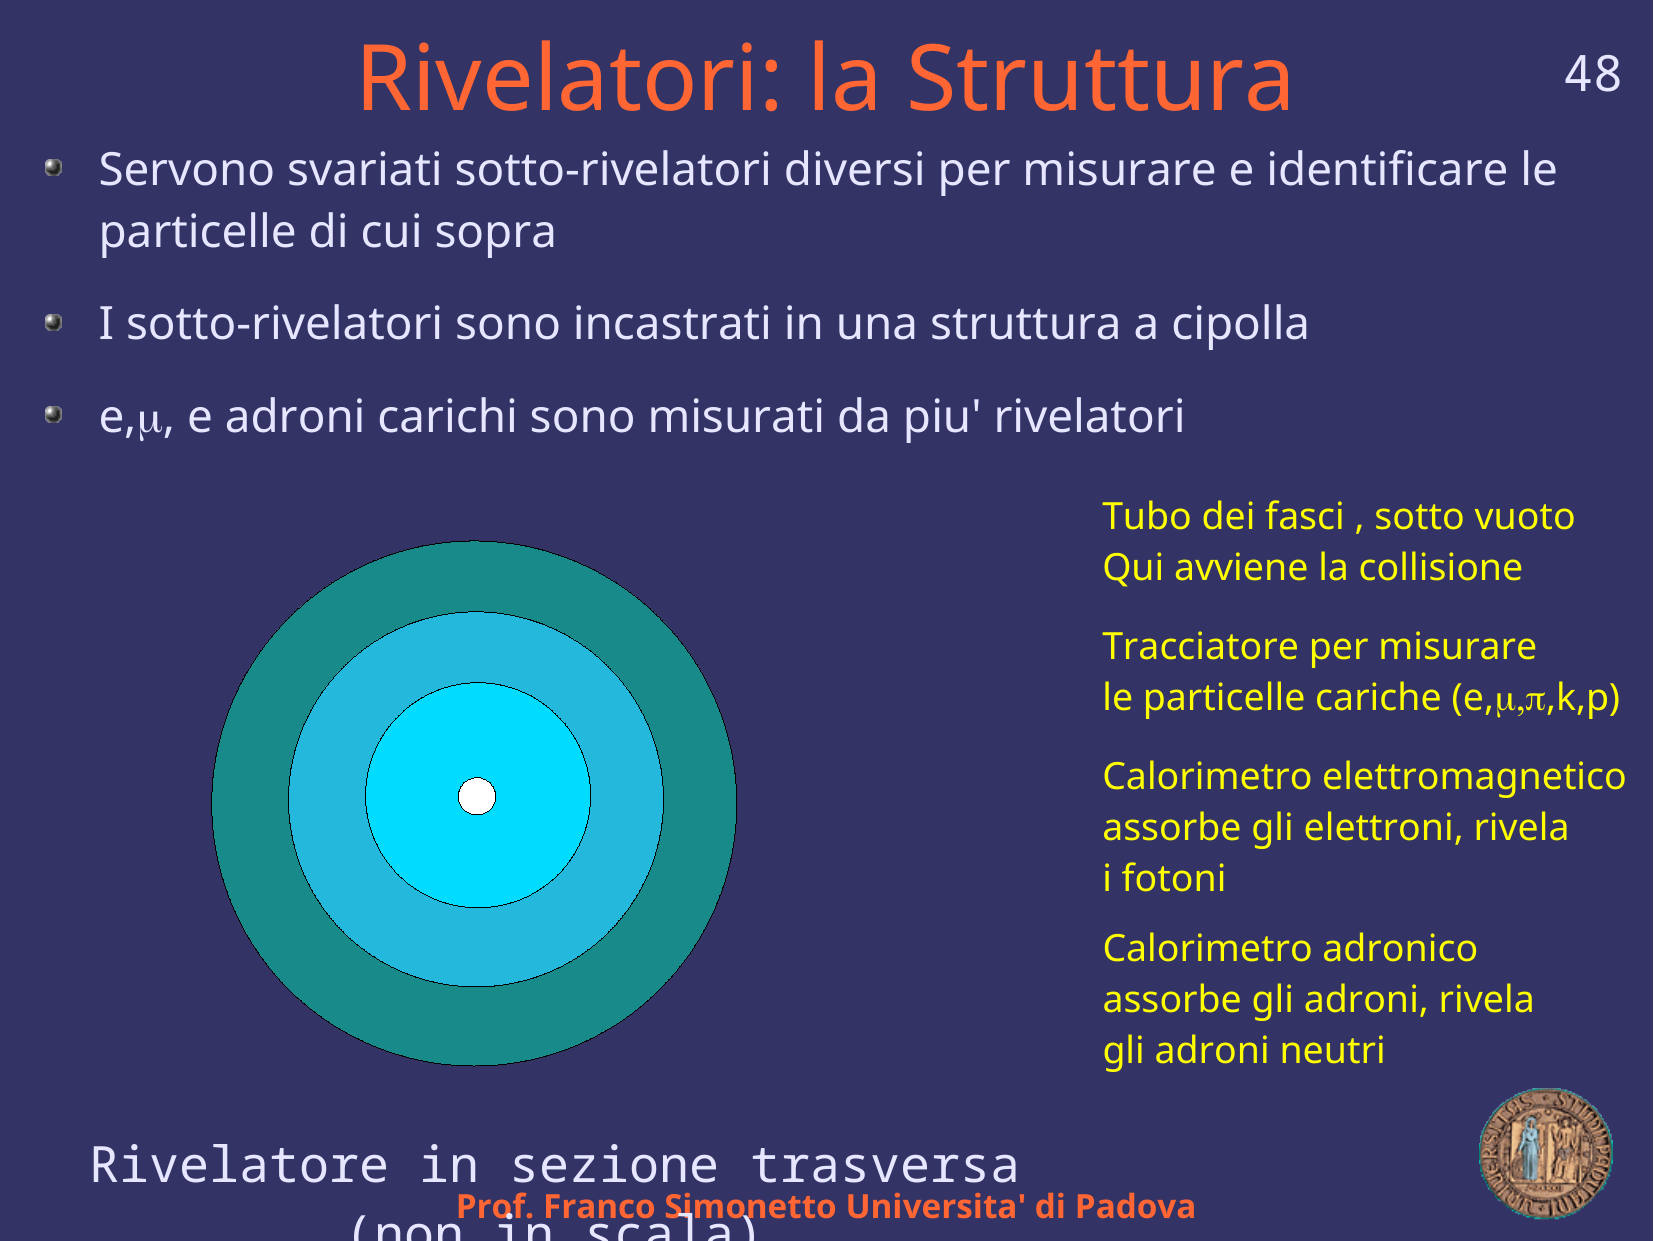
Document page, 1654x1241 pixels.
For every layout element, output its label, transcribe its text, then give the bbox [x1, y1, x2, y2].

text_box Calorimetro adronico assorbe gli adroni, rivela gli adroni neutri [1087, 913, 1545, 1086]
text_box Tracciatore per misurare le particelle cariche (e,m,p,k,p) [1087, 612, 1653, 733]
text_box [211, 540, 737, 1067]
list Servono svariati sotto-rivelatori diversi per misurare e identificare le particelle di cui sopra I sotto-rivelatori sono incastrati in una struttura a cipolla e,m, e adroni carichi sono misurati da piu' rivelatori [27, 136, 1613, 452]
text_box Rivelatore in sezione trasversa (non in scala) [75, 1121, 1036, 1237]
title Rivelatori: la Struttura [82, 29, 1571, 121]
text_box Tubo dei fasci , sotto vuoto Qui avviene la collisione [1087, 482, 1598, 602]
picture [1479, 1087, 1613, 1221]
text_box Calorimetro elettromagnetico assorbe gli elettroni, rivela i fotoni [1087, 742, 1634, 914]
